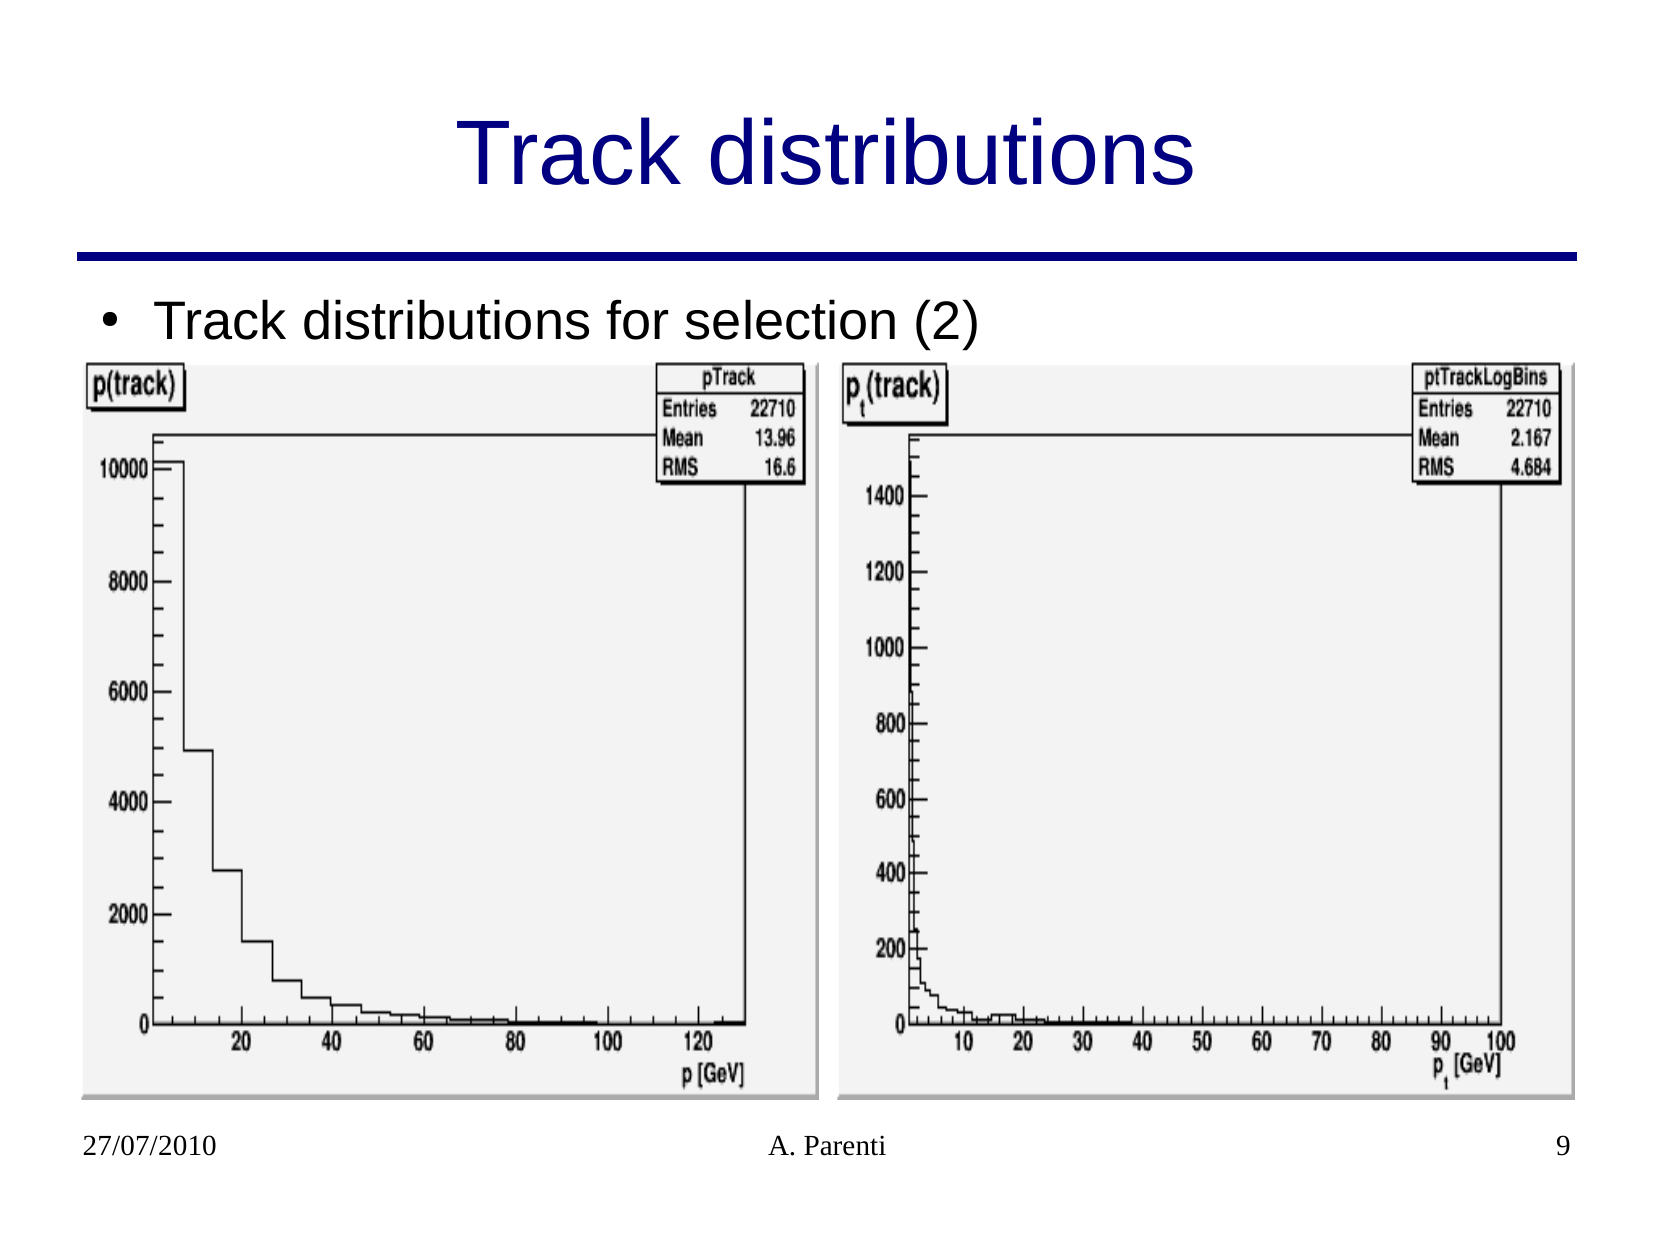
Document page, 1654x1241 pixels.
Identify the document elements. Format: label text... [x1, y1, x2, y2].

list Track distributions for selection (2) [82, 290, 1571, 1109]
picture [836, 361, 1575, 1100]
title Track distributions [82, 49, 1571, 257]
picture [80, 361, 819, 1100]
